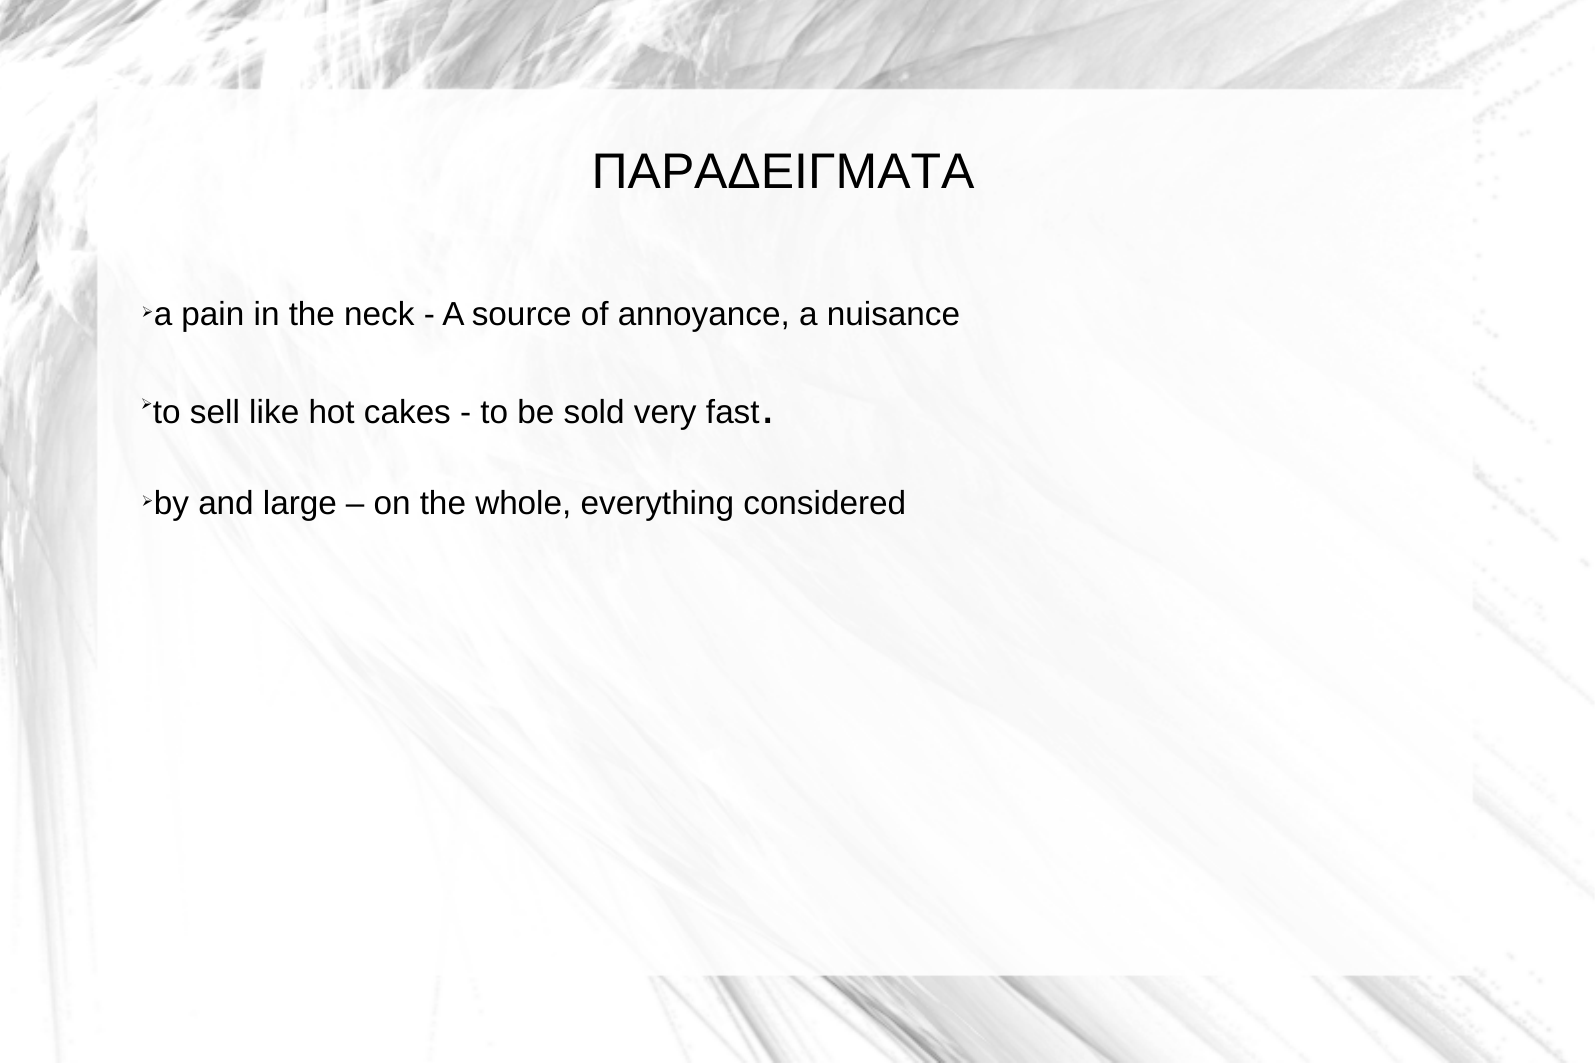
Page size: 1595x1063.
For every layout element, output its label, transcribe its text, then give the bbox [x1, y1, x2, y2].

text_box to sell like hot cakes - to be sold very fast. [140, 377, 1193, 434]
text_box a pain in the neck - A source of annoyance, a nuisance [141, 295, 1387, 352]
title ΠΑΡΑΔΕΙΓΜΑΤΑ [113, 96, 1453, 241]
text_box by and large – on the whole, everything considered [141, 484, 1273, 541]
